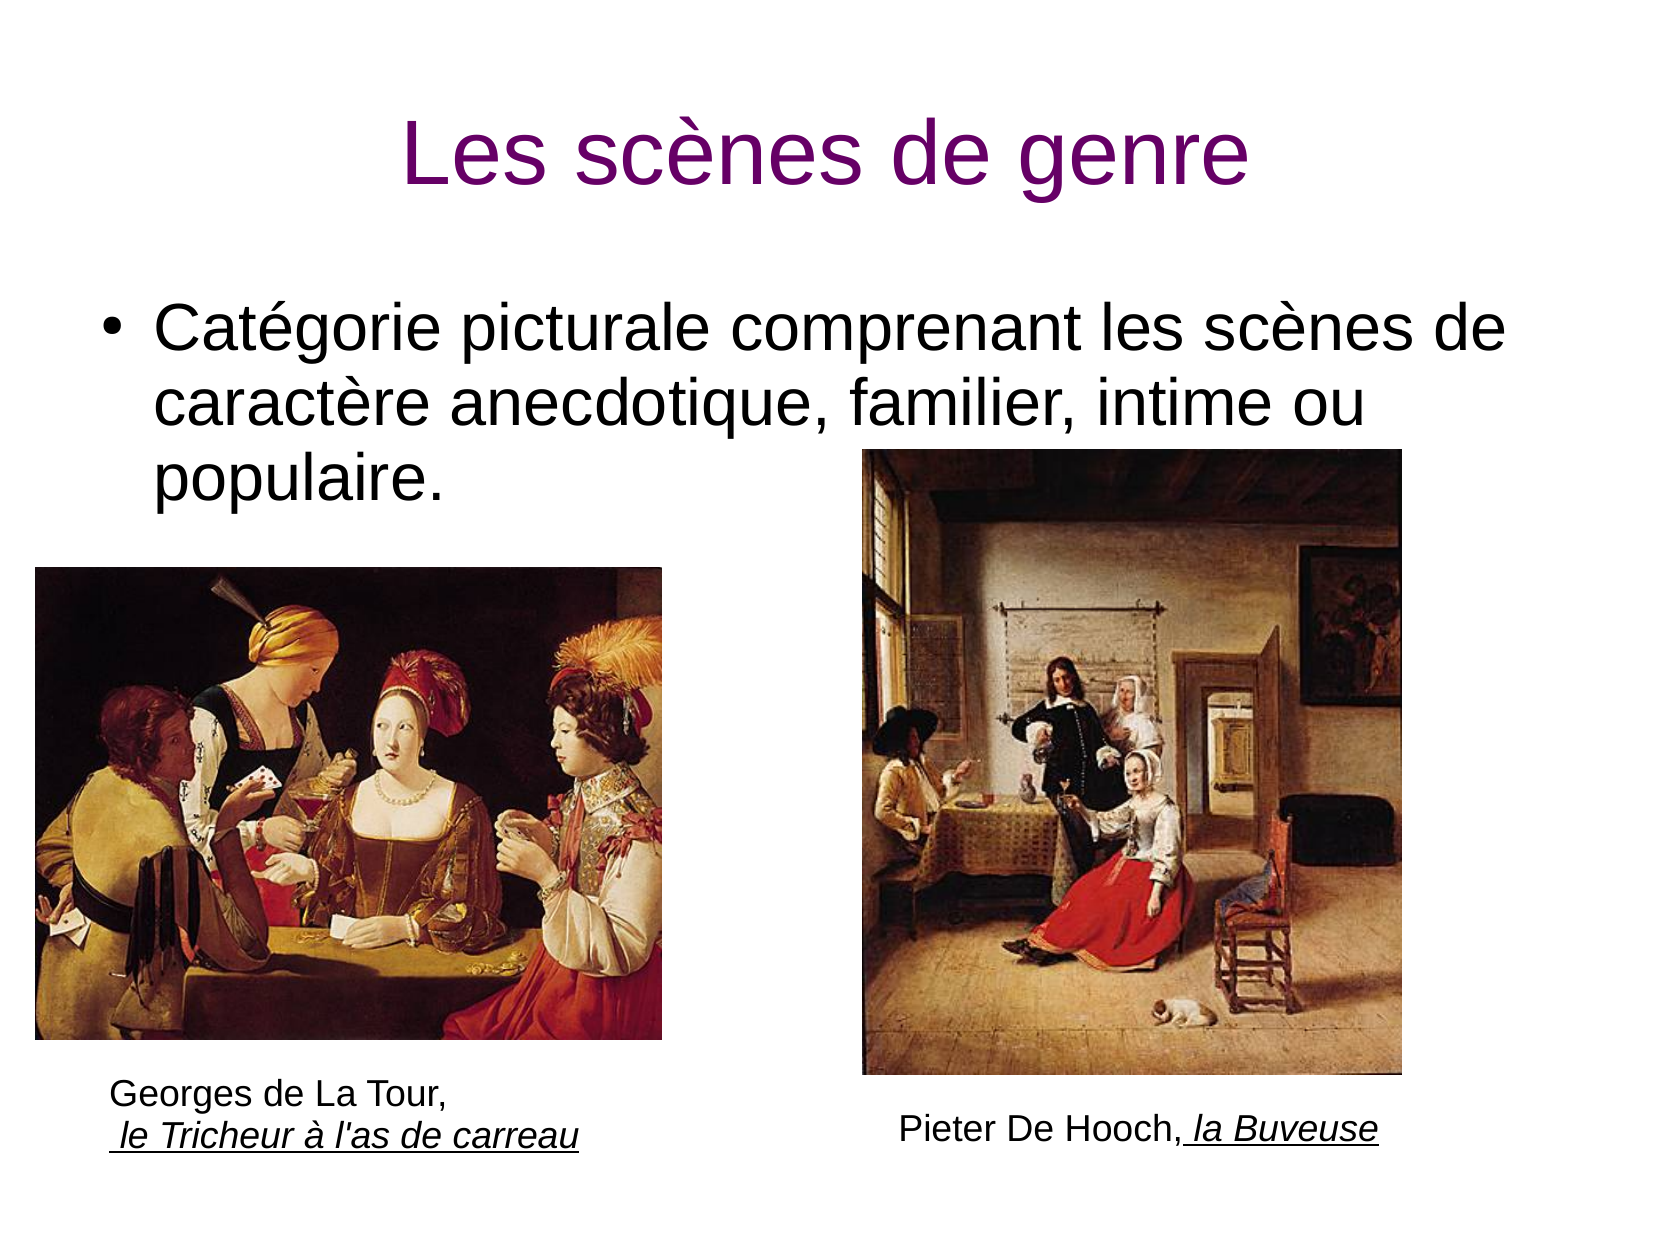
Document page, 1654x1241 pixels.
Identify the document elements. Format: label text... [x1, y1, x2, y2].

picture [862, 449, 1402, 1075]
title Les scènes de genre [82, 49, 1571, 257]
text_box Pieter De Hooch, la Buveuse [883, 1100, 1394, 1158]
list Catégorie picturale comprenant les scènes de caractère anecdotique, familier, intime ou populaire. [82, 290, 1571, 1109]
picture [35, 567, 662, 1040]
text_box Georges de La Tour, le Tricheur à l'as de carreau [94, 1065, 935, 1164]
